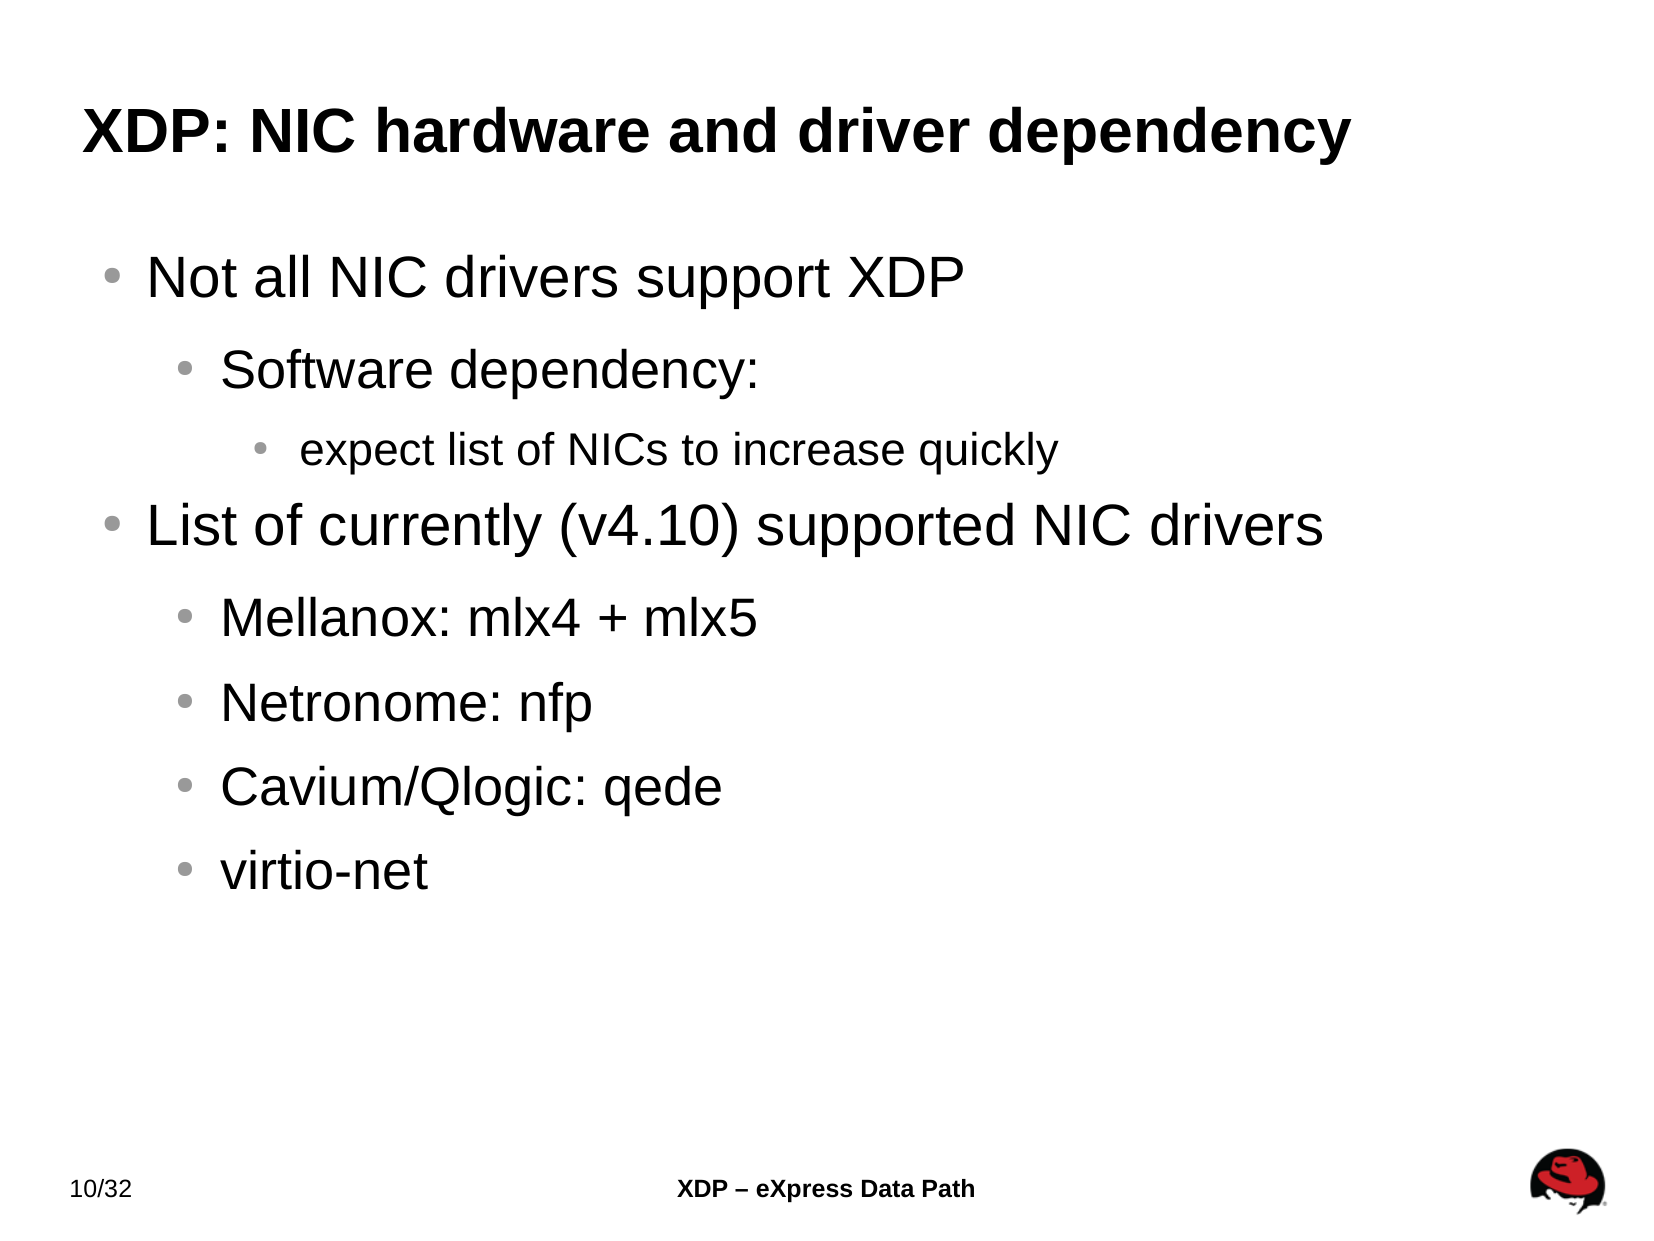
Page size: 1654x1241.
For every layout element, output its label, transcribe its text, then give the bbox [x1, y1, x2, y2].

title XDP: NIC hardware and driver dependency [82, 37, 1571, 226]
list Not all NIC drivers support XDP Software dependency: expect list of NICs to increase quickly List of currently (v4.10) supported NIC drivers Mellanox: mlx4 + mlx5 Netronome: nfp Cavium/Qlogic: qede virtio-net [86, 244, 1576, 1039]
picture [1529, 1146, 1613, 1224]
